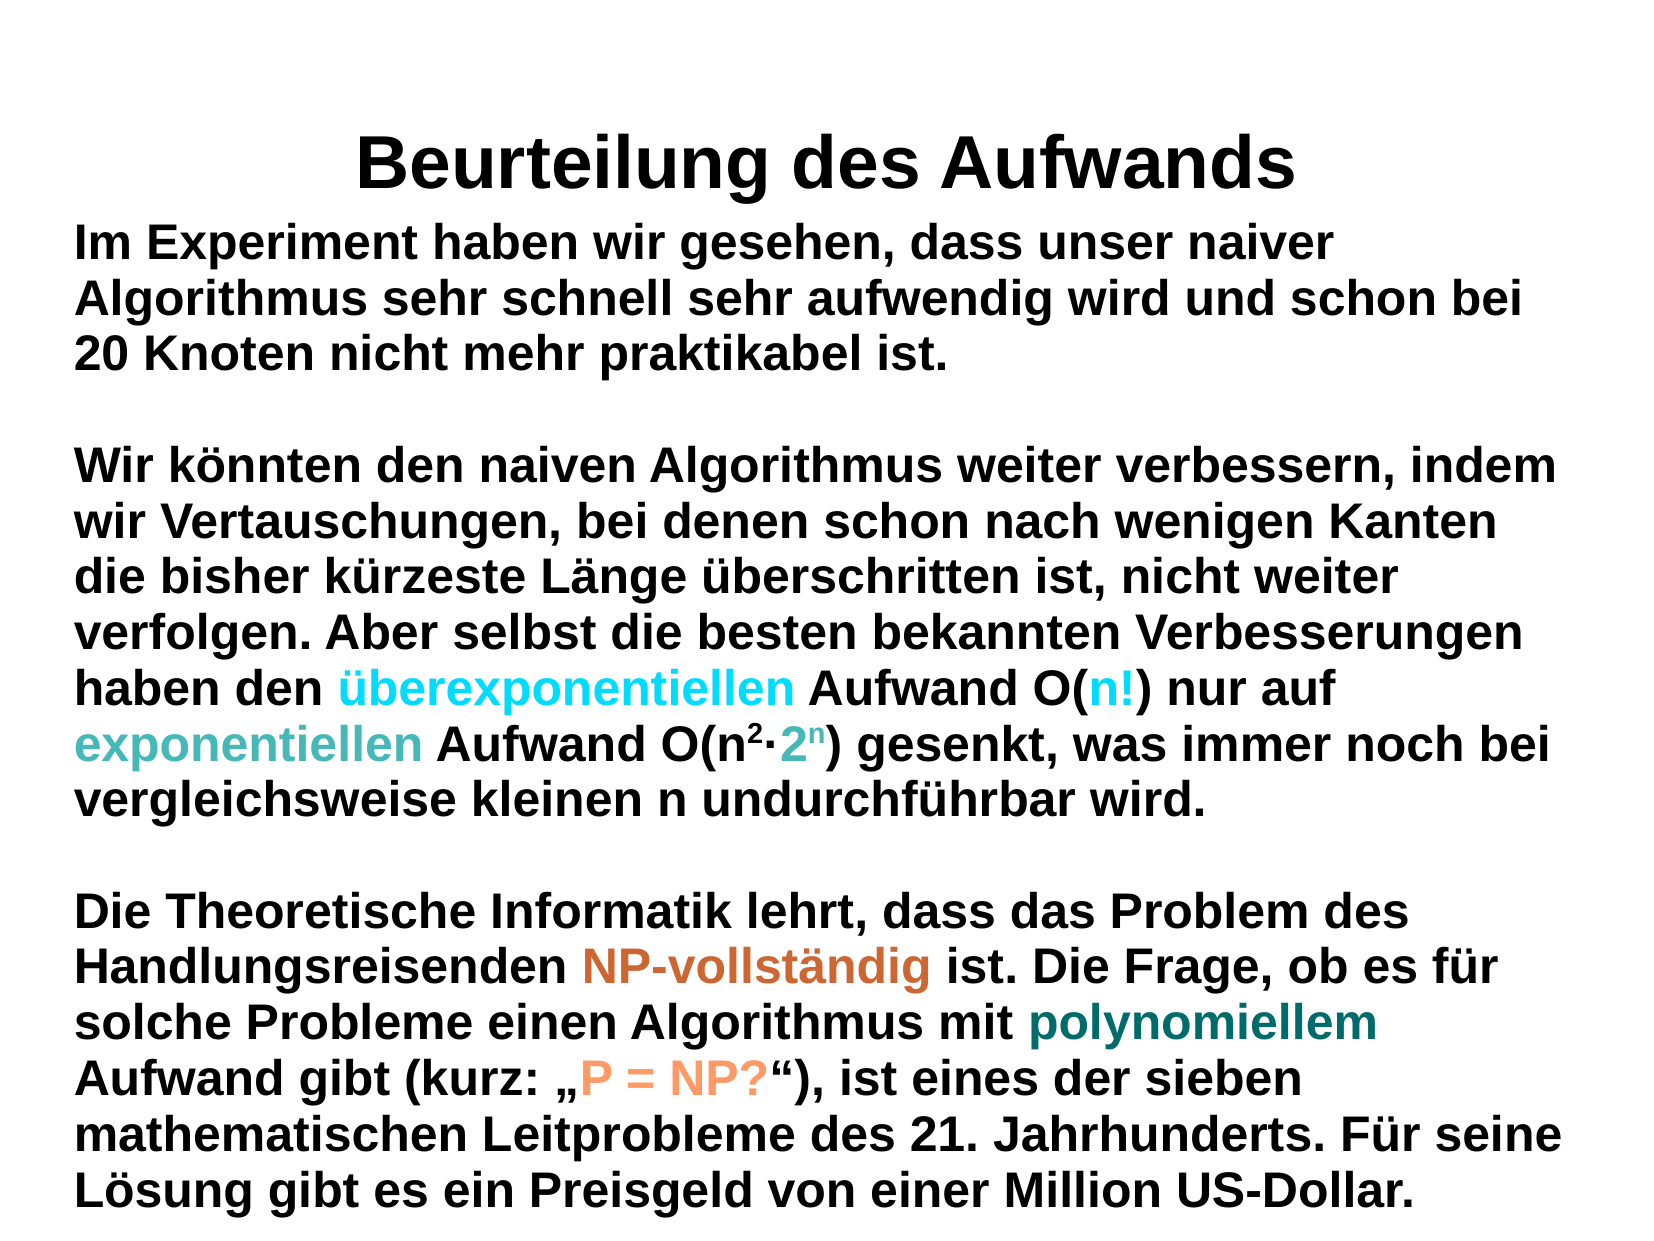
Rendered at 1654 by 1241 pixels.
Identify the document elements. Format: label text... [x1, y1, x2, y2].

title Beurteilung des Aufwands [88, 88, 1565, 206]
text_box Im Experiment haben wir gesehen, dass unser naiver Algorithmus sehr schnell sehr aufwendig wird und schon bei 20 Knoten nicht mehr praktikabel ist. Wir könnten den naiven Algorithmus weiter verbessern, indem wir Vertauschungen, bei denen schon nach wenigen Kanten die bisher kürzeste Länge überschritten ist, nicht weiter verfolgen. Aber selbst die besten bekannten Verbesserungen haben den überexponentiellen Aufwand O(n!) nur auf exponentiellen Aufwand O(n2·2n) gesenkt, was immer noch bei vergleichsweise kleinen n undurchführbar wird. Die Theoretische Informatik lehrt, dass das Problem des Handlungsreisenden NP-vollständig ist. Die Frage, ob es für solche Probleme einen Algorithmus mit polynomiellem Aufwand gibt (kurz: „P = NP?“), ist eines der sieben mathematischen Leitprobleme des 21. Jahrhunderts. Für seine Lösung gibt es ein Preisgeld von einer Million US-Dollar. [59, 206, 1595, 1241]
